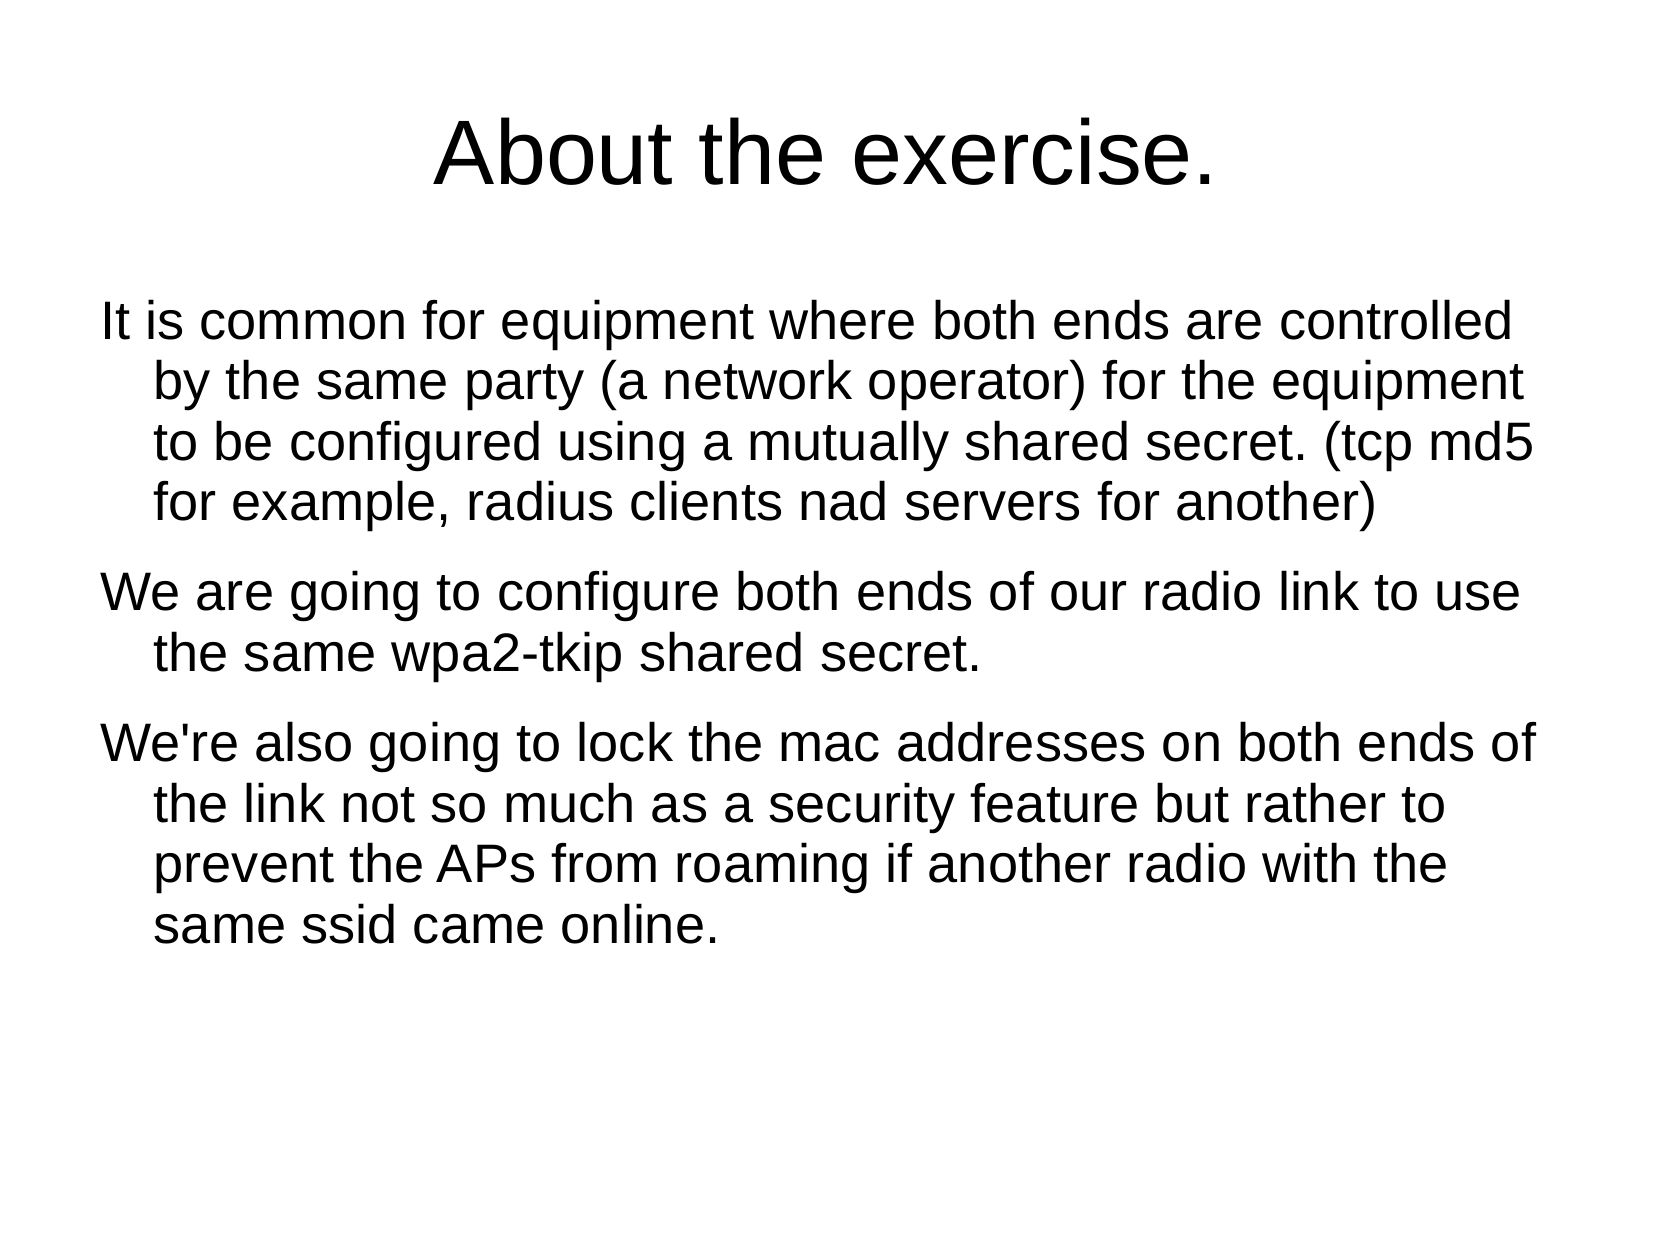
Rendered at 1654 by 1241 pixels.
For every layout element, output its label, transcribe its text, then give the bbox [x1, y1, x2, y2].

title About the exercise. [82, 56, 1571, 250]
list It is common for equipment where both ends are controlled by the same party (a network operator) for the equipment to be configured using a mutually shared secret. (tcp md5 for example, radius clients nad servers for another) We are going to configure both ends of our radio link to use the same wpa2-tkip shared secret. We're also going to lock the mac addresses on both ends of the link not so much as a security feature but rather to prevent the APs from roaming if another radio with the same ssid came online. [82, 290, 1571, 1094]
